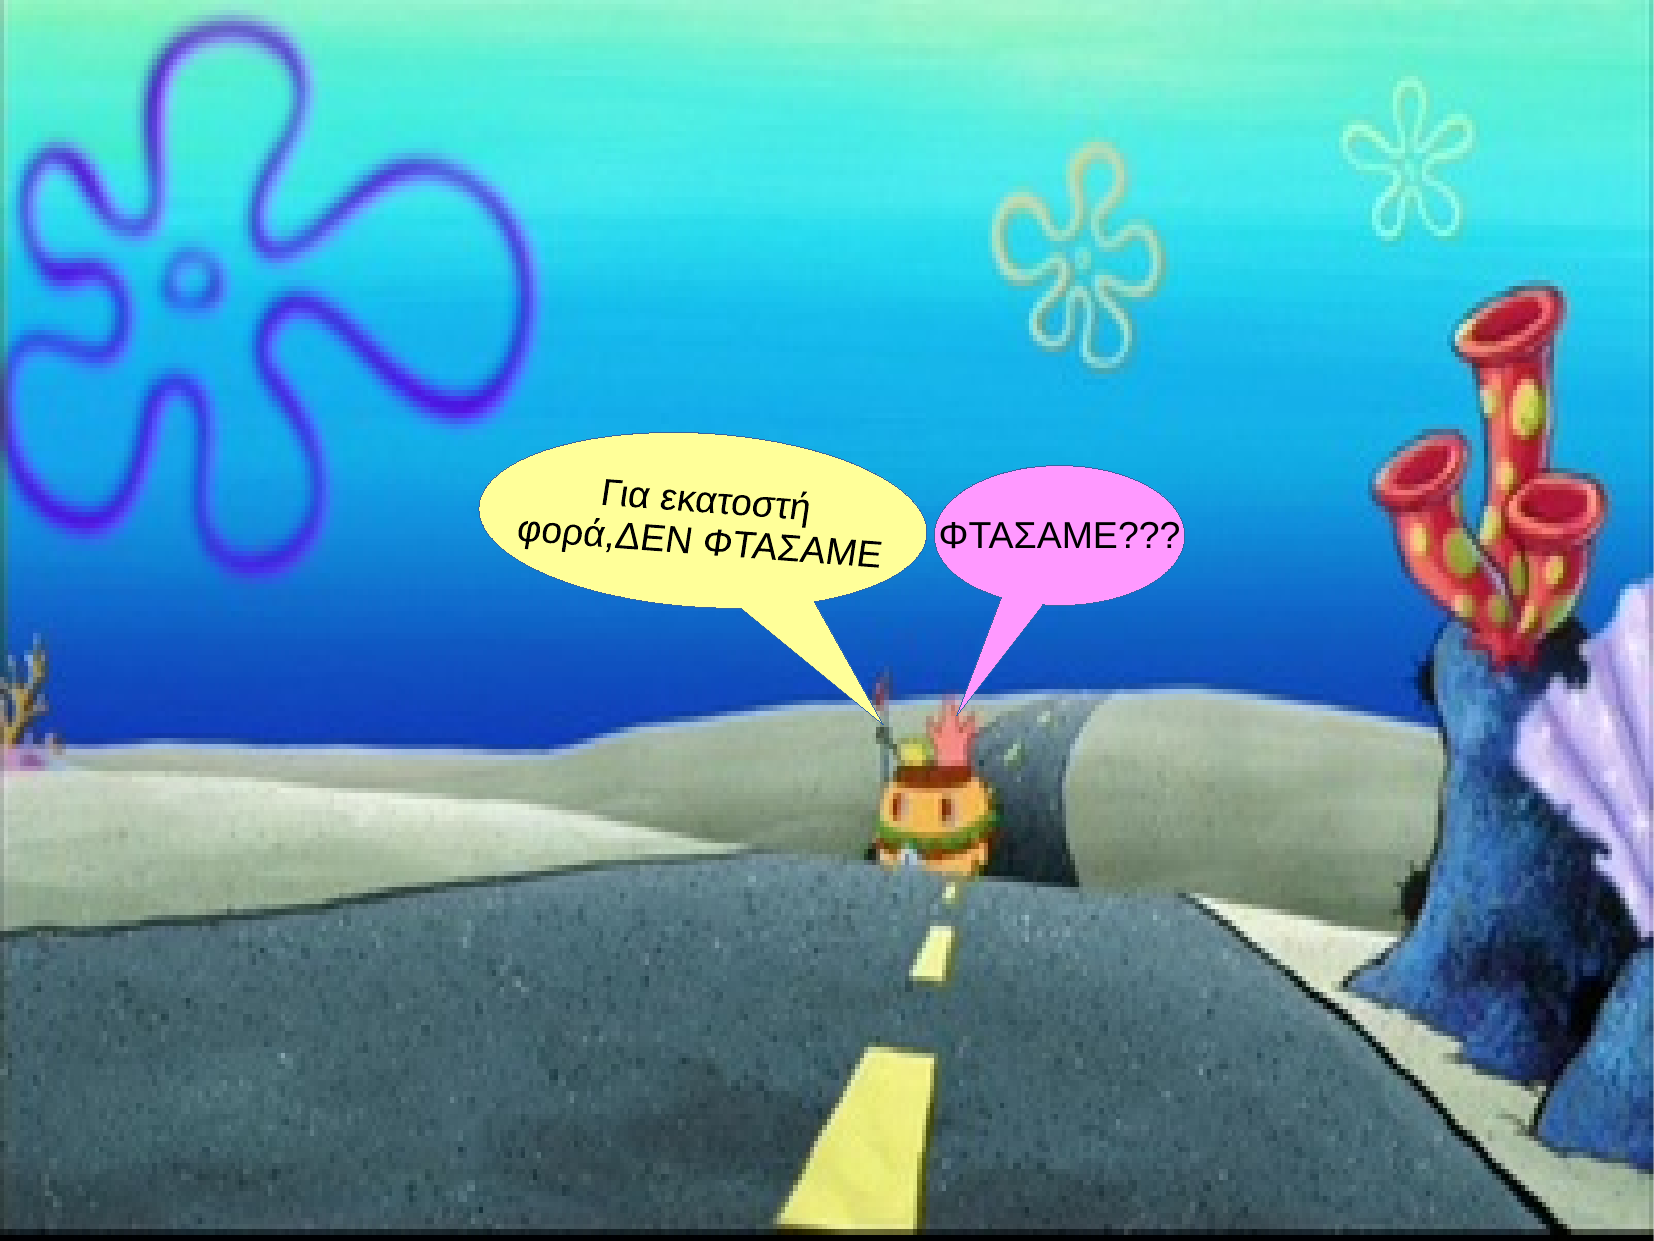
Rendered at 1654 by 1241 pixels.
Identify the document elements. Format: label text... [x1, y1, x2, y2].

picture [0, 0, 1654, 1241]
text_box Για εκατοστή φορά,ΔΕΝ ΦΤΑΣΑΜΕ [478, 432, 927, 725]
text_box ΦΤΑΣΑΜΕ??? [934, 465, 1185, 716]
